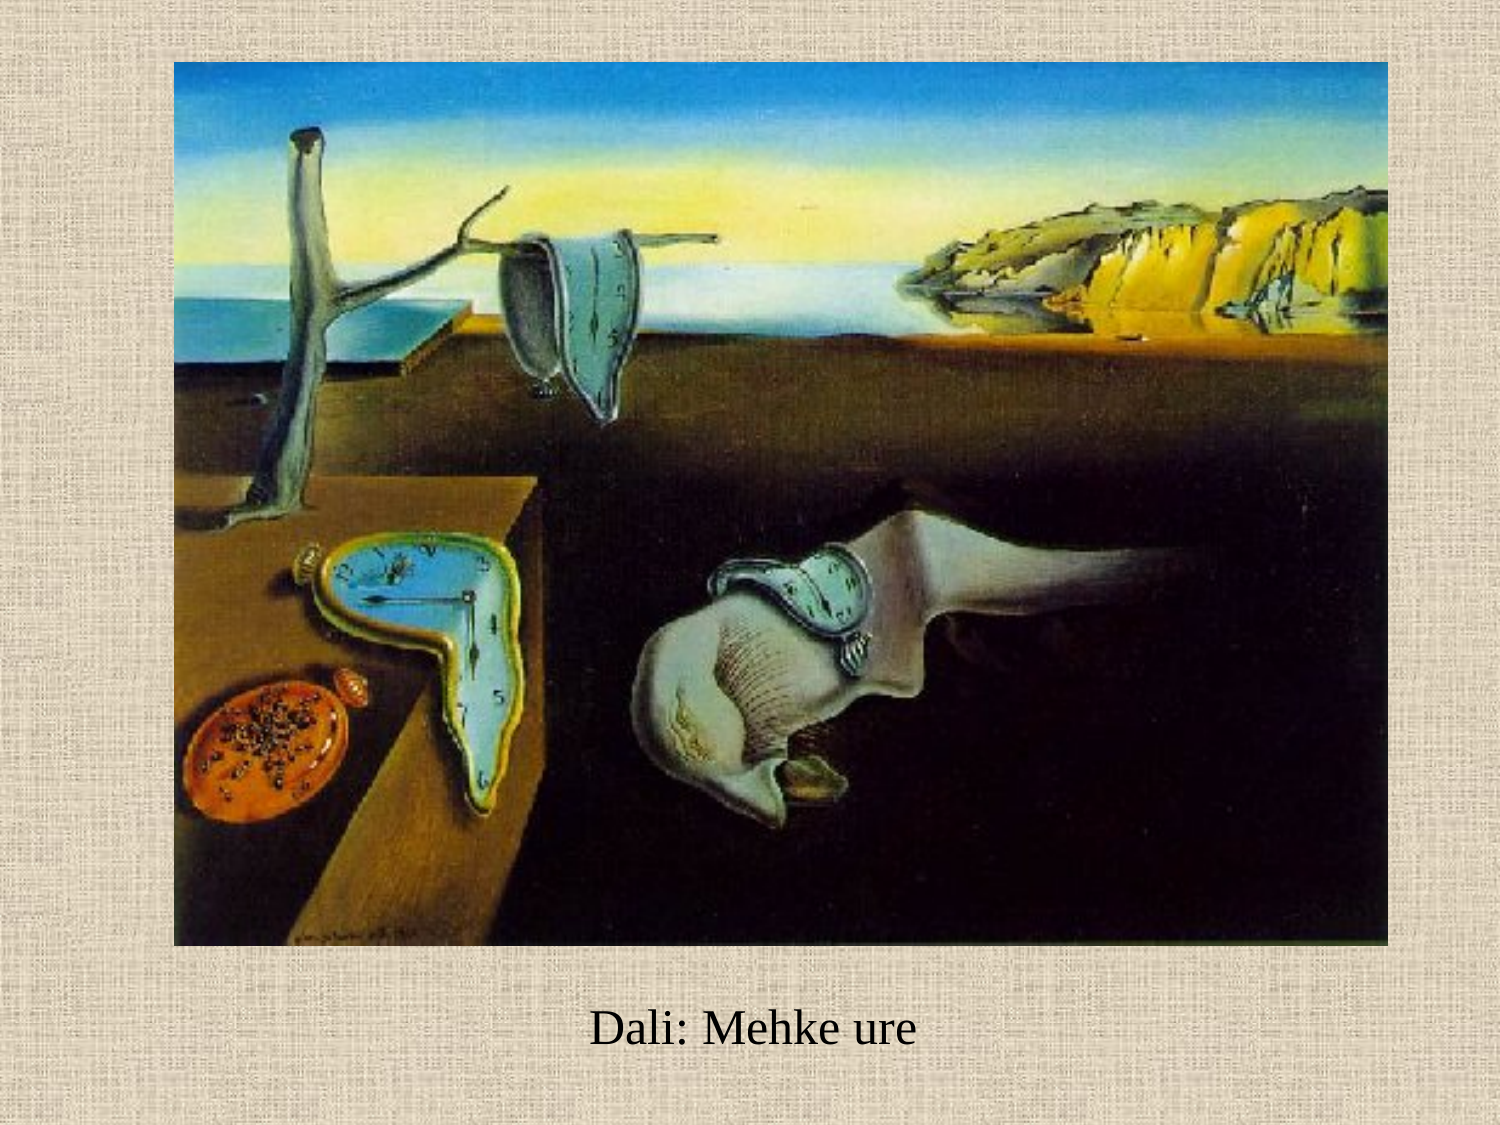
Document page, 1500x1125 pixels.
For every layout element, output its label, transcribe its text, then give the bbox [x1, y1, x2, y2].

picture [0, 0, 1500, 1125]
text_box Dali: Mehke ure [574, 987, 933, 1063]
